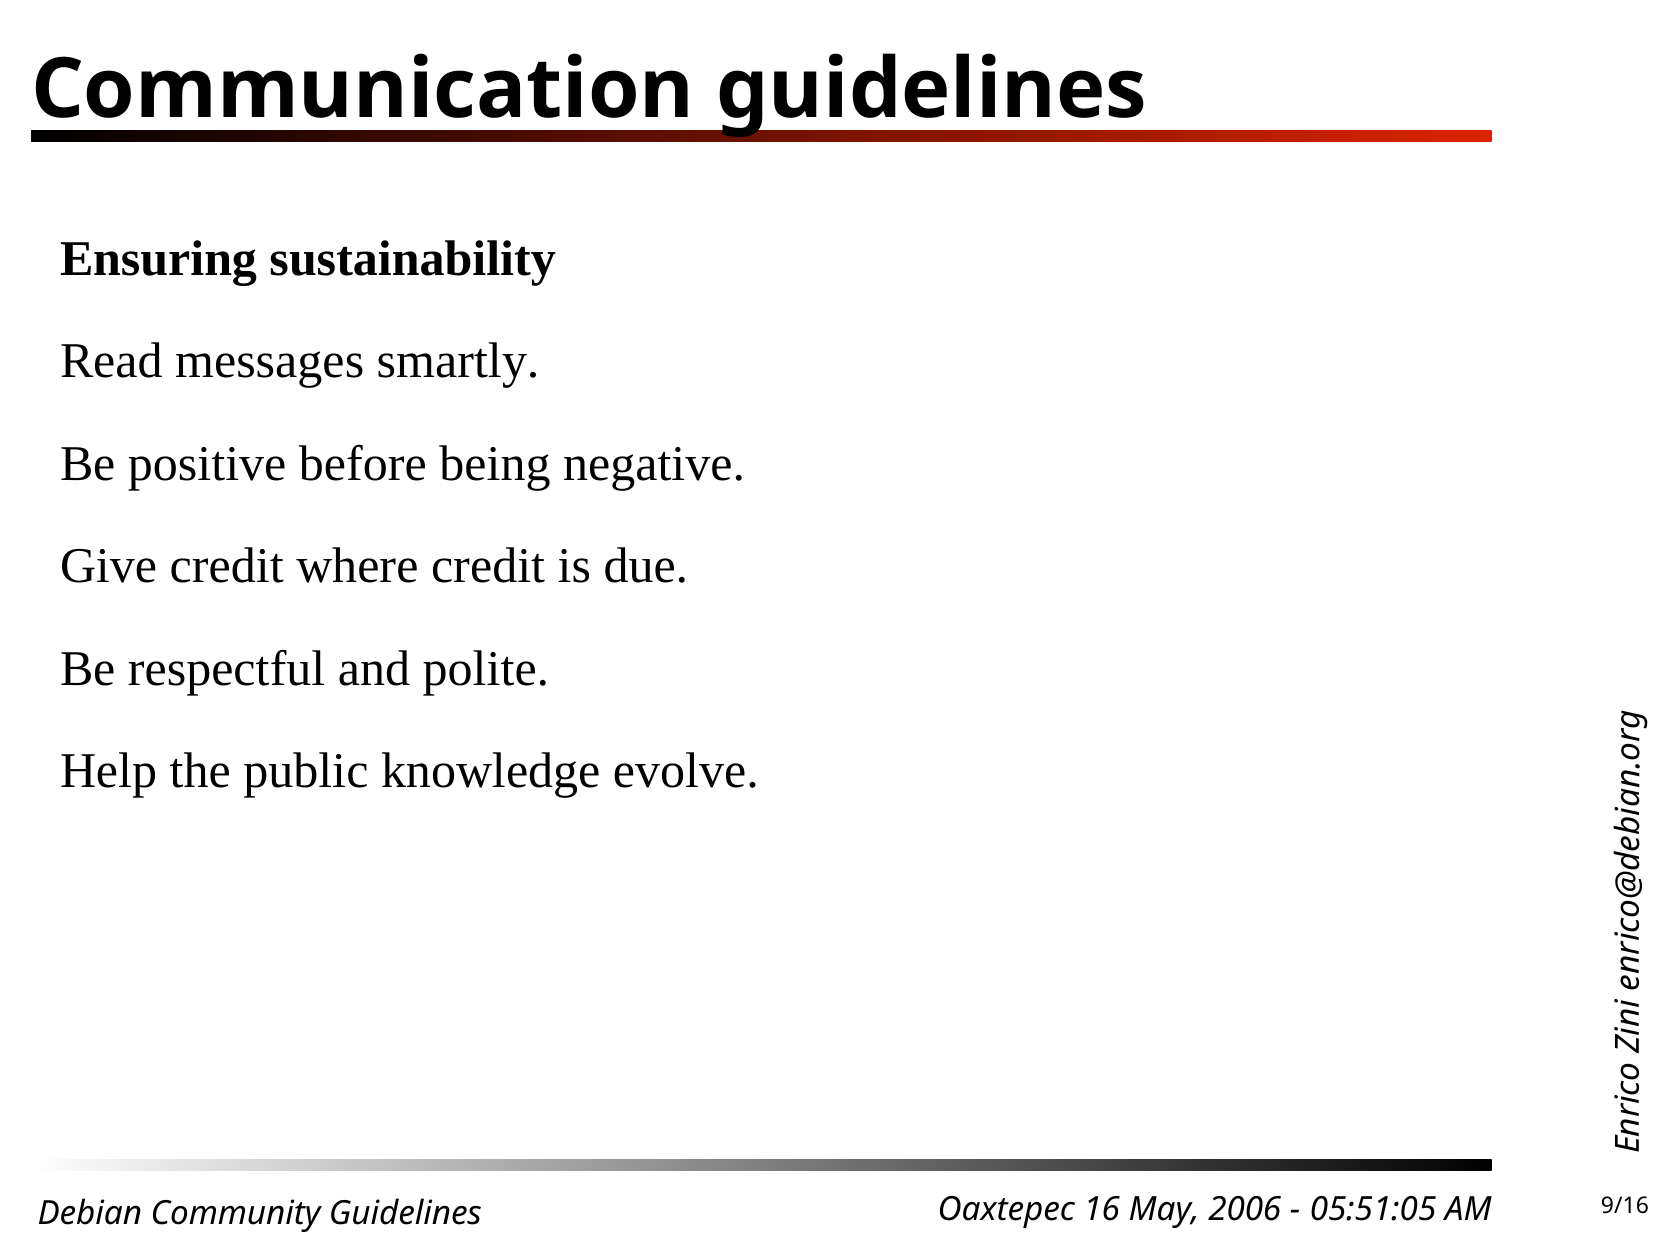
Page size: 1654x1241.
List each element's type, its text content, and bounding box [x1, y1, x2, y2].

text_box Ensuring sustainability Read messages smartly. Be positive before being negative. Give credit where credit is due. Be respectful and polite. Help the public knowledge evolve. [60, 230, 1498, 817]
text_box Communication guidelines [31, 28, 1438, 165]
